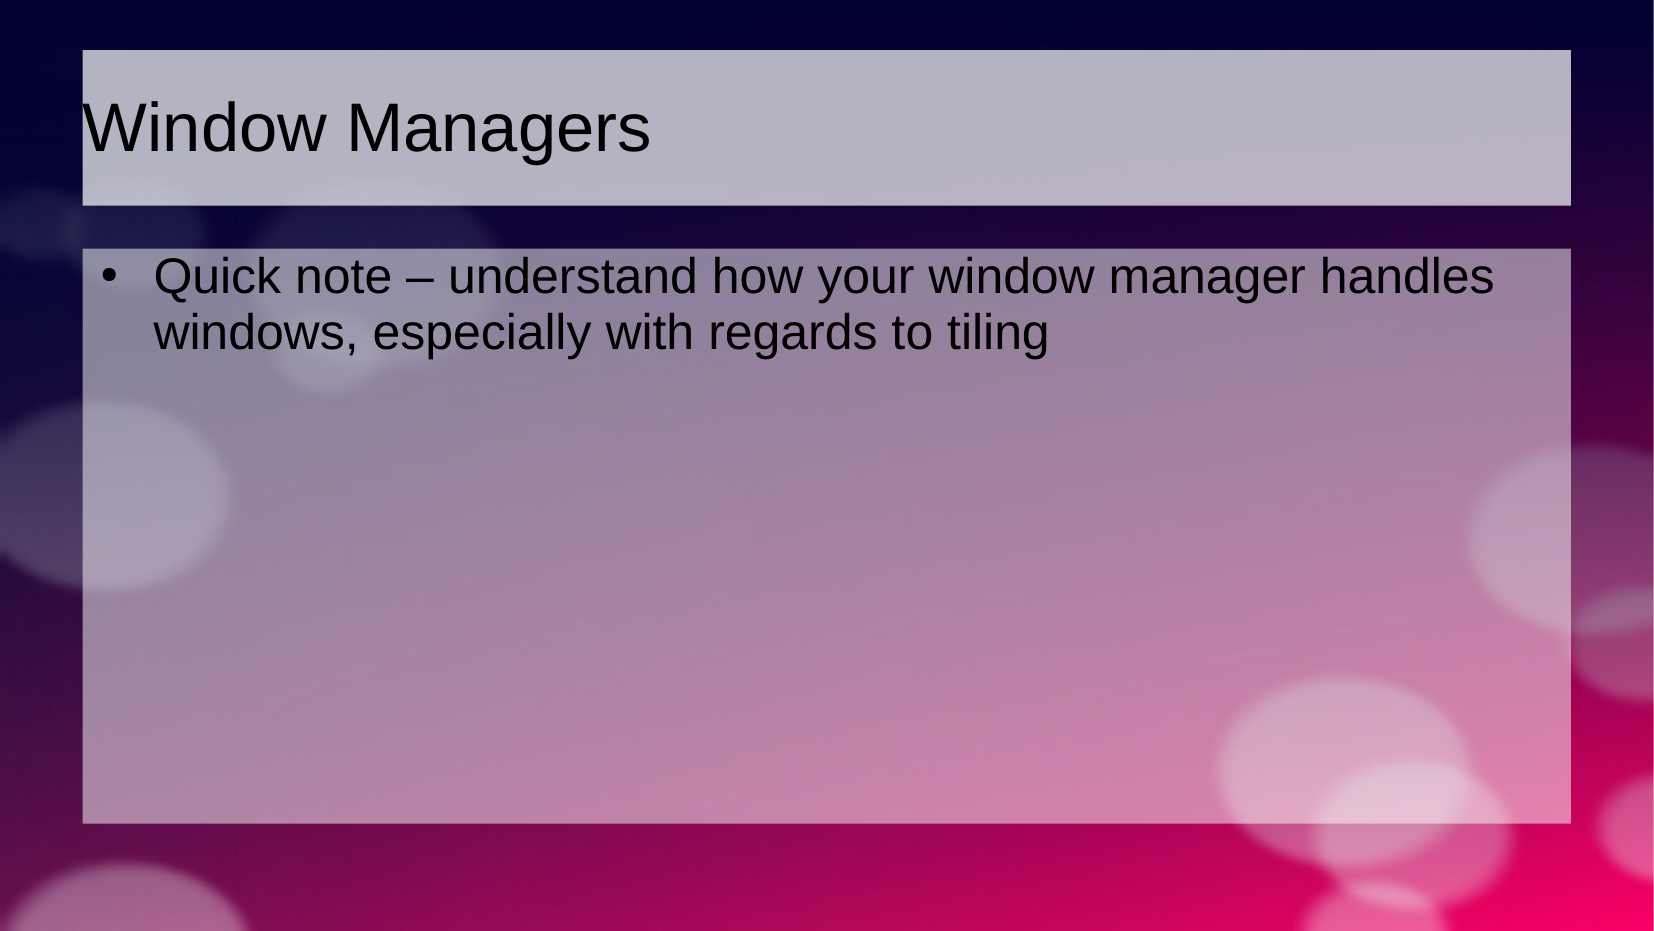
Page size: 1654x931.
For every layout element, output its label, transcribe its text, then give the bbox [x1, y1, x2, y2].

picture [0, 0, 1654, 931]
list Quick note – understand how your window manager handles windows, especially with regards to tiling [82, 248, 1571, 824]
title Window Managers [82, 50, 1571, 206]
